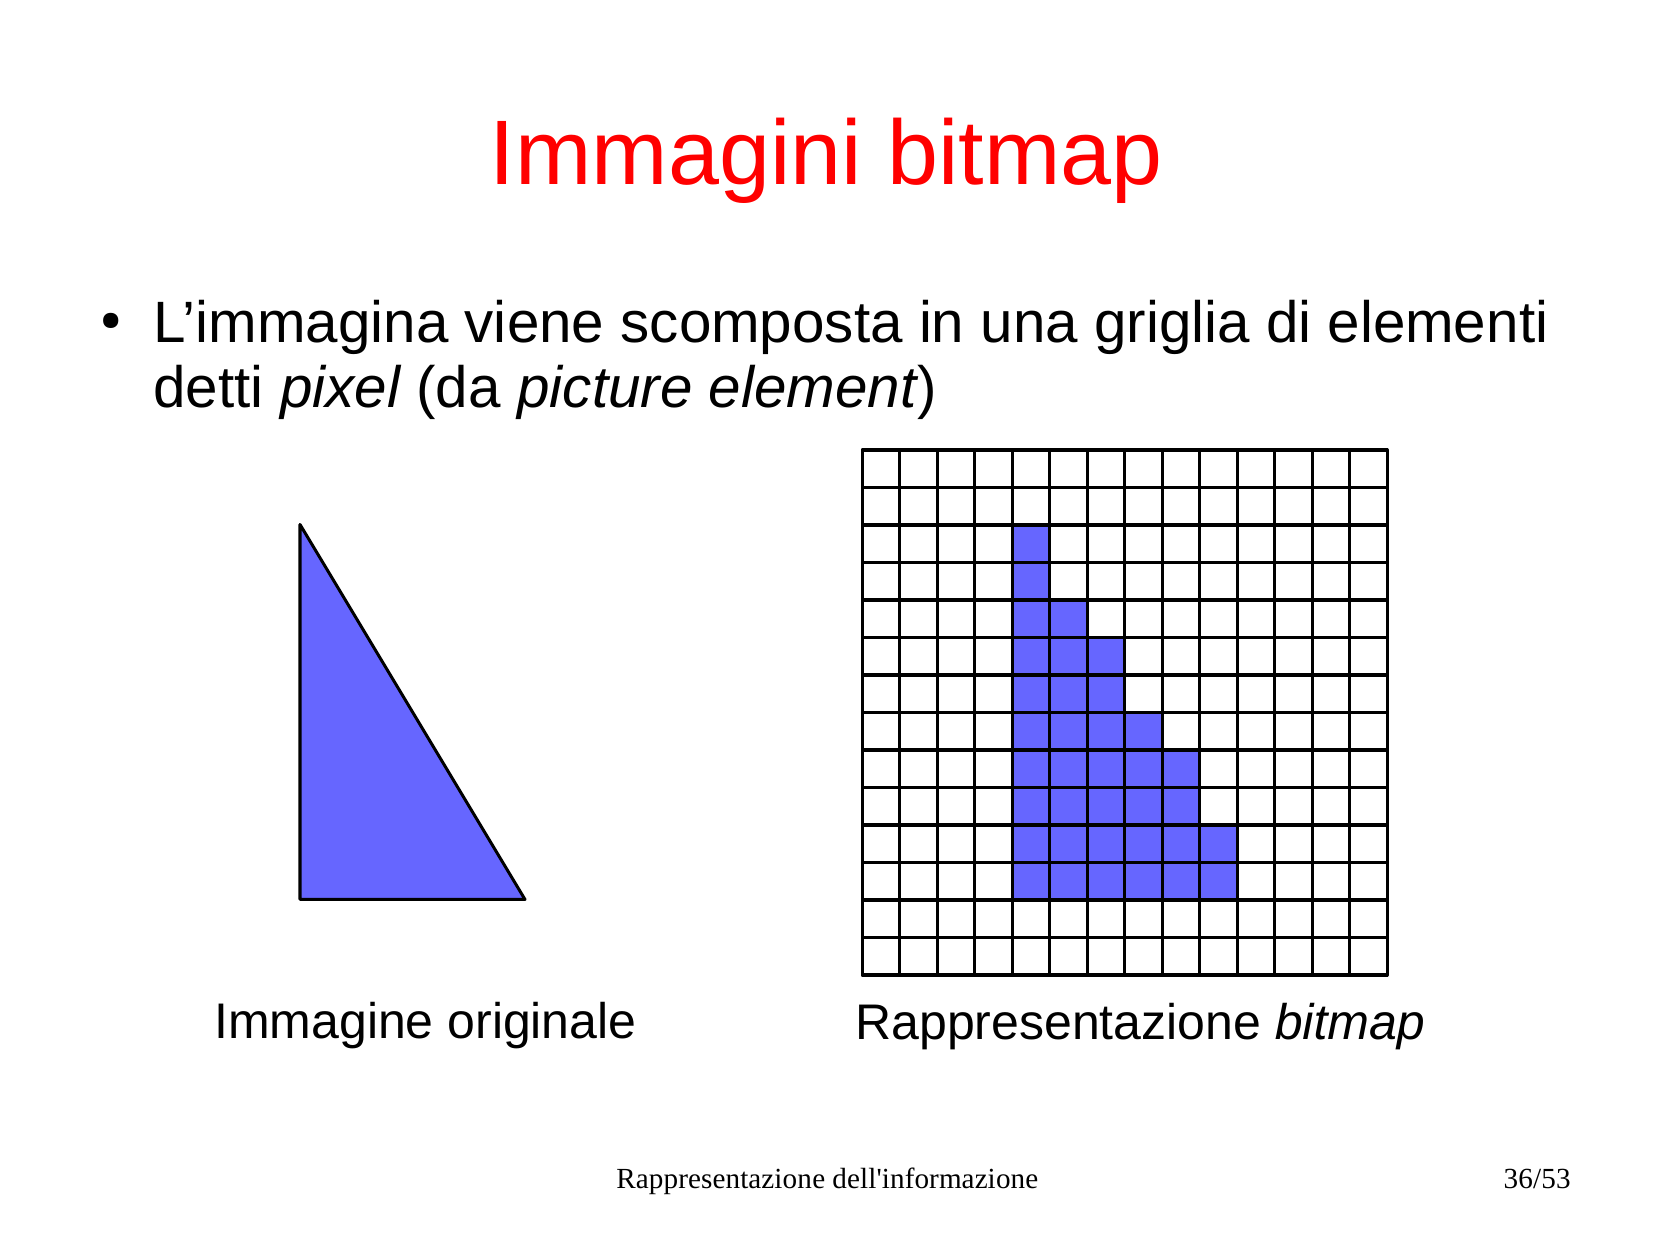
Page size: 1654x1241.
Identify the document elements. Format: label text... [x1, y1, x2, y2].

text_box [300, 524, 526, 900]
title Immagini bitmap [82, 49, 1571, 257]
text_box Rappresentazione bitmap [855, 994, 1426, 1051]
list L’immagina viene scomposta in una griglia di elementi detti pixel (da picture element) [82, 290, 1571, 1109]
text_box Immagine originale [214, 993, 638, 1051]
